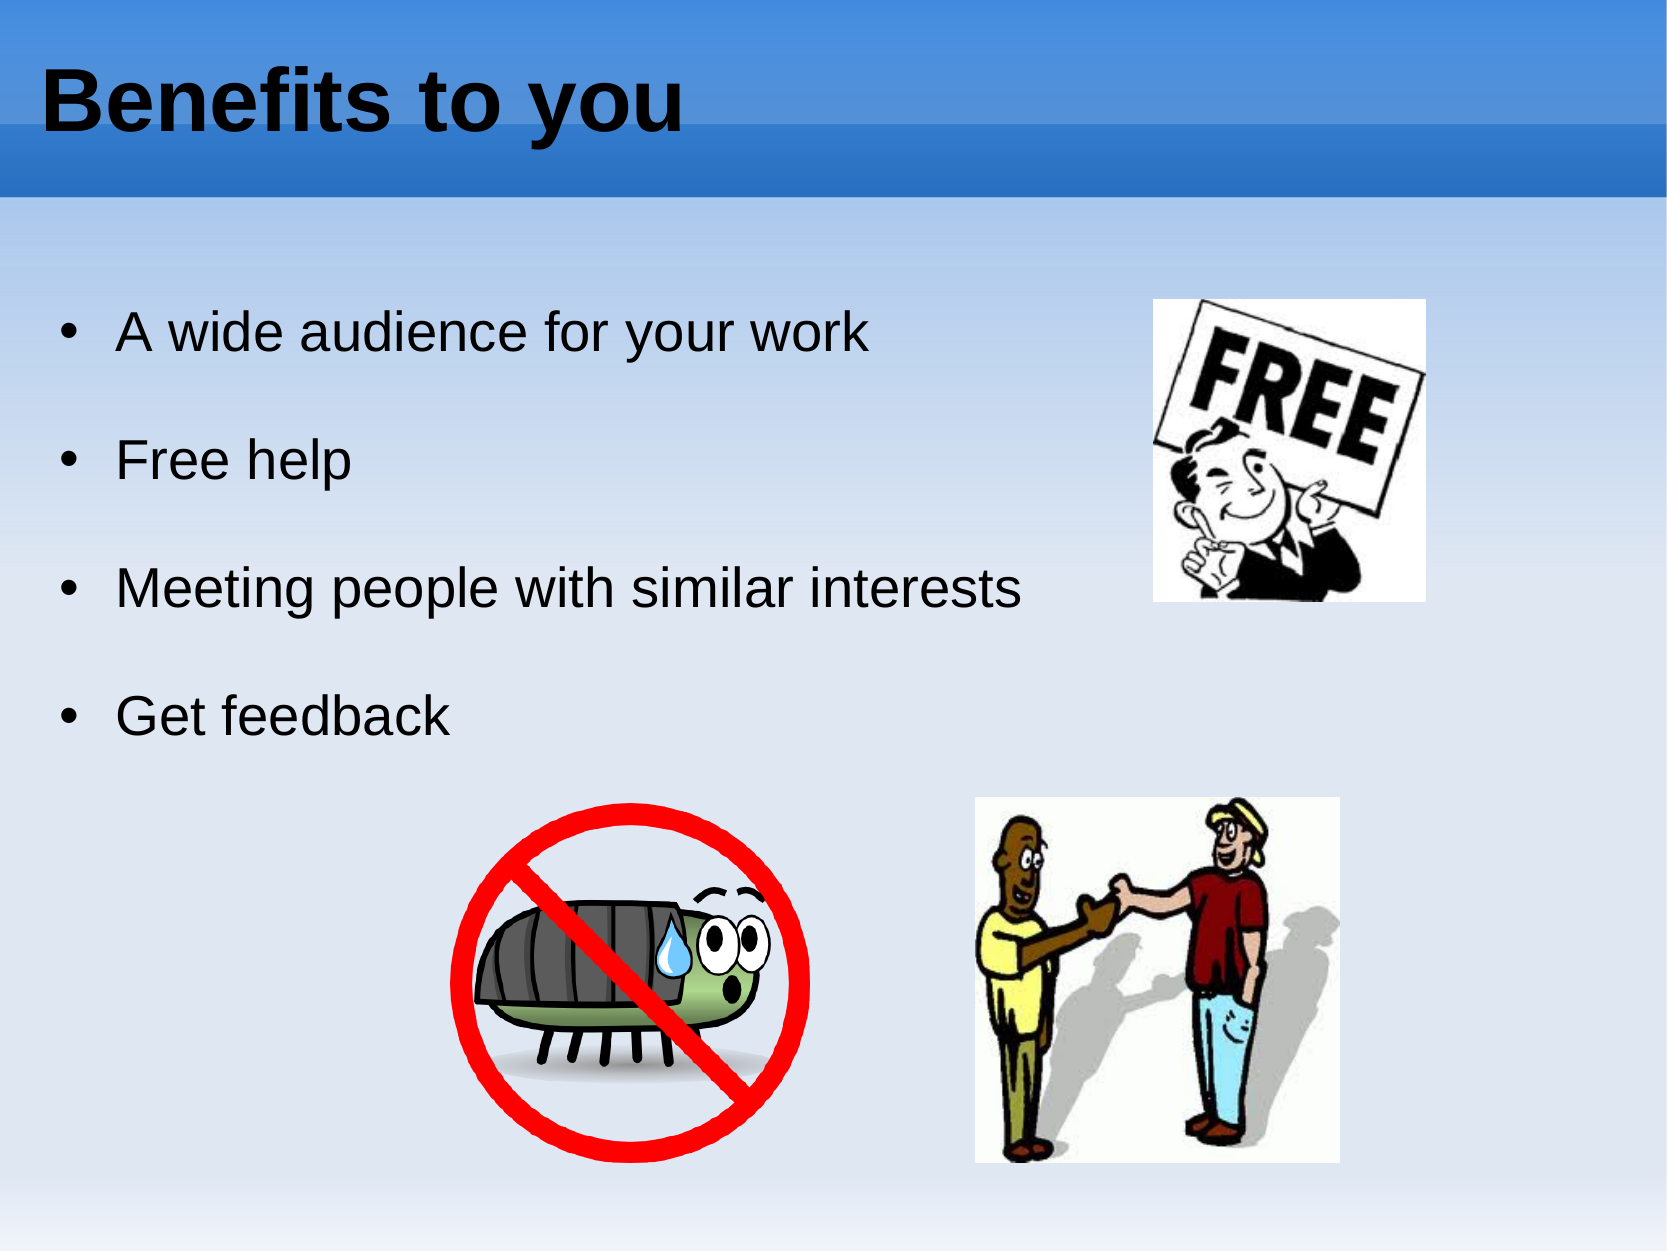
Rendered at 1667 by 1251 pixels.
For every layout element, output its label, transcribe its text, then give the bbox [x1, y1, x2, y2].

list A wide audience for your work Free help Meeting people with similar interests Get feedback [40, 300, 1627, 1201]
picture [0, 0, 1667, 1251]
title Benefits to you [40, 50, 1627, 201]
